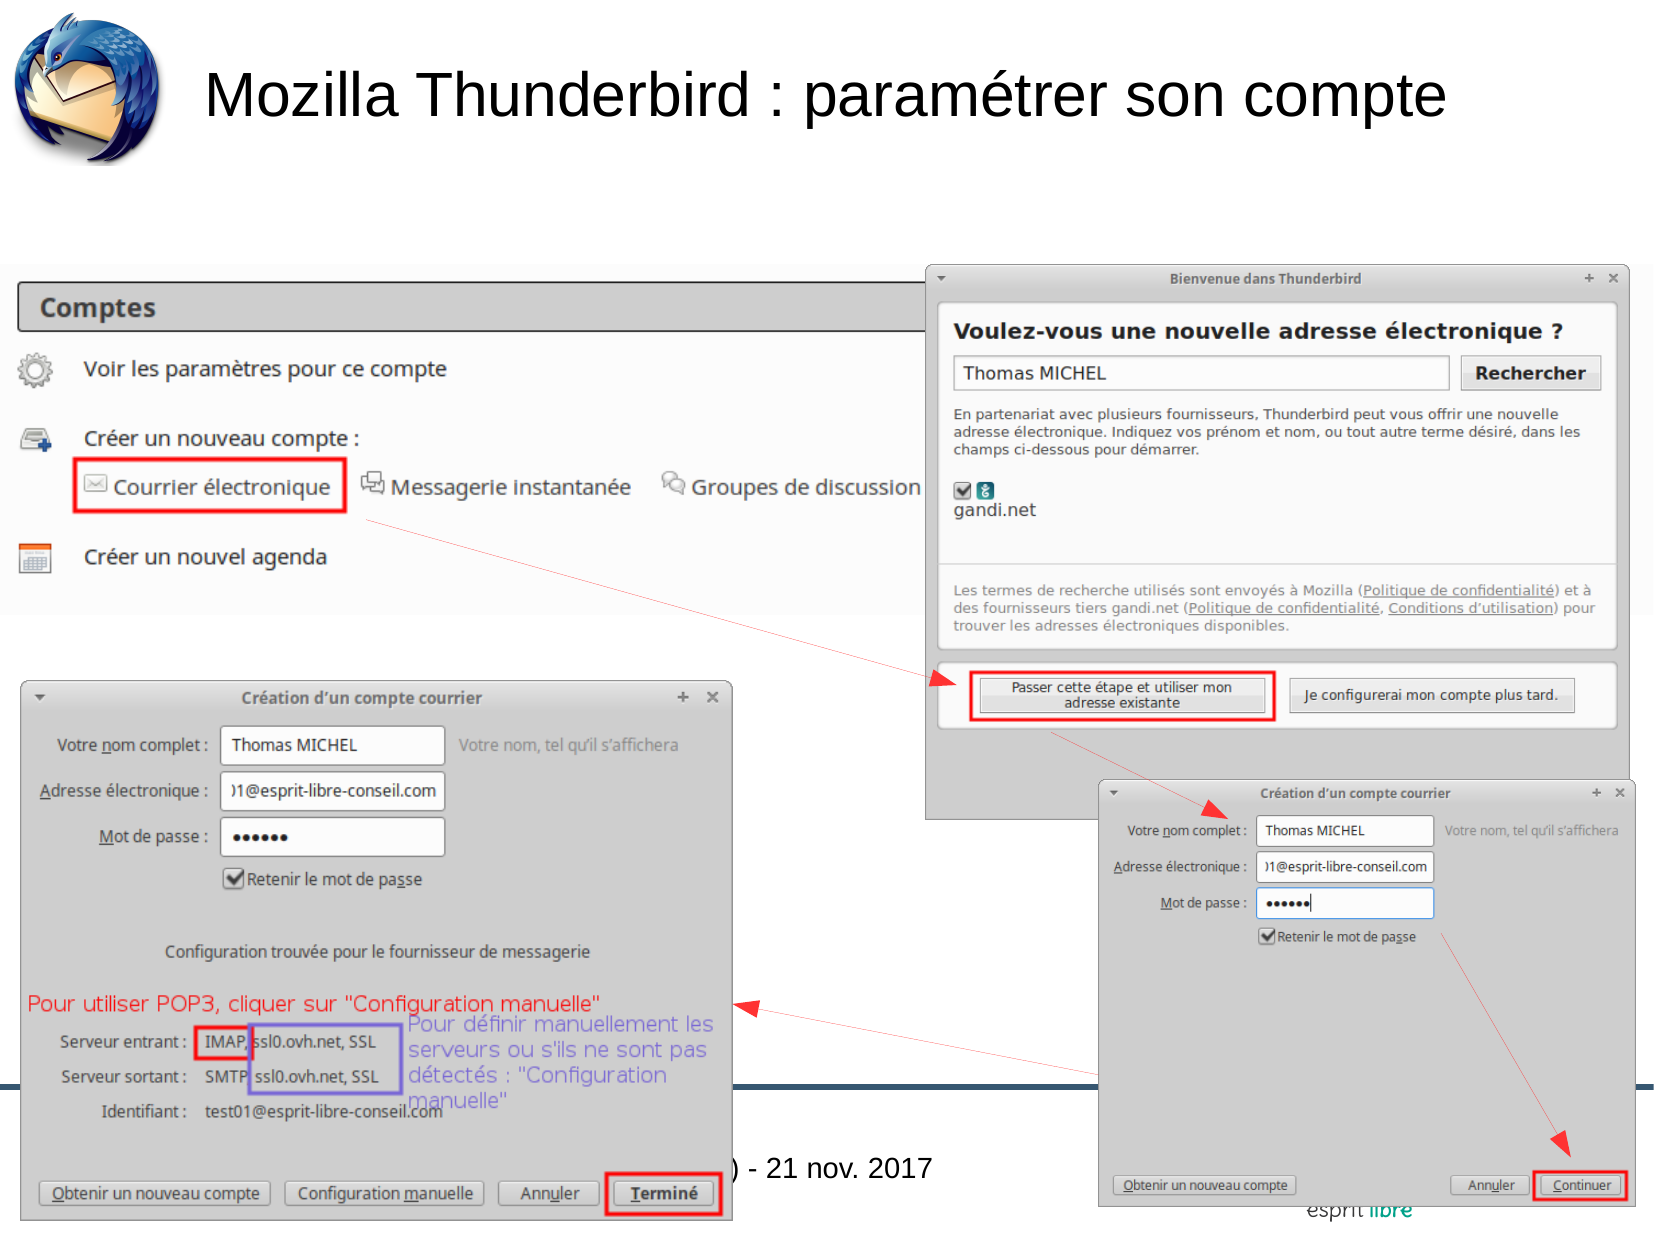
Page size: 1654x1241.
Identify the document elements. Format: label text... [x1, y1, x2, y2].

title Mozilla Thunderbird : paramétrer son compte [0, 20, 1654, 169]
picture [11, 11, 166, 20]
picture [20, 680, 733, 1221]
picture [0, 264, 1654, 1223]
